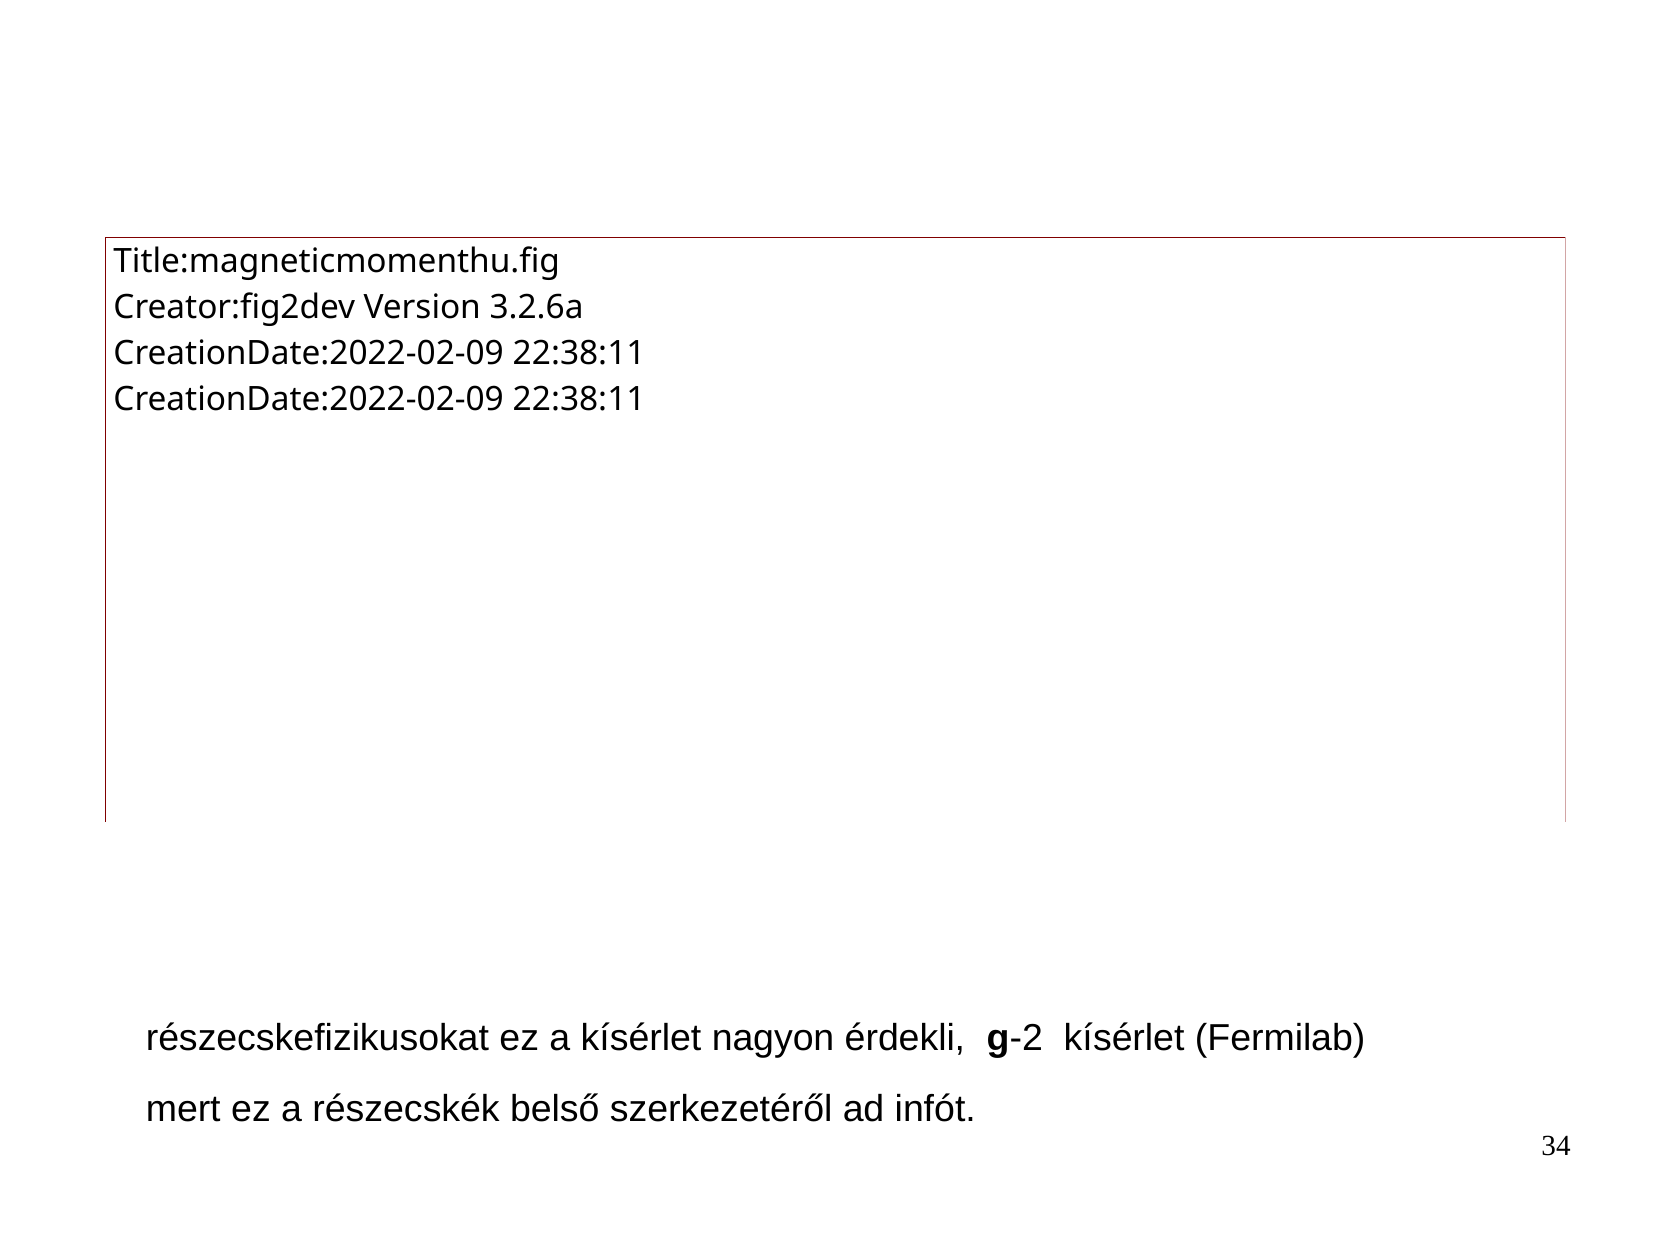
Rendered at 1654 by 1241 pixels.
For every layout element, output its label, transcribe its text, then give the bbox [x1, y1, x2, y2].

picture [102, 234, 1566, 822]
list részecskefizikusokat ez a kísérlet nagyon érdekli, g-2 kísérlet (Fermilab) mert ez a részecskék belső szerkezetéről ad infót. [75, 105, 1564, 1163]
